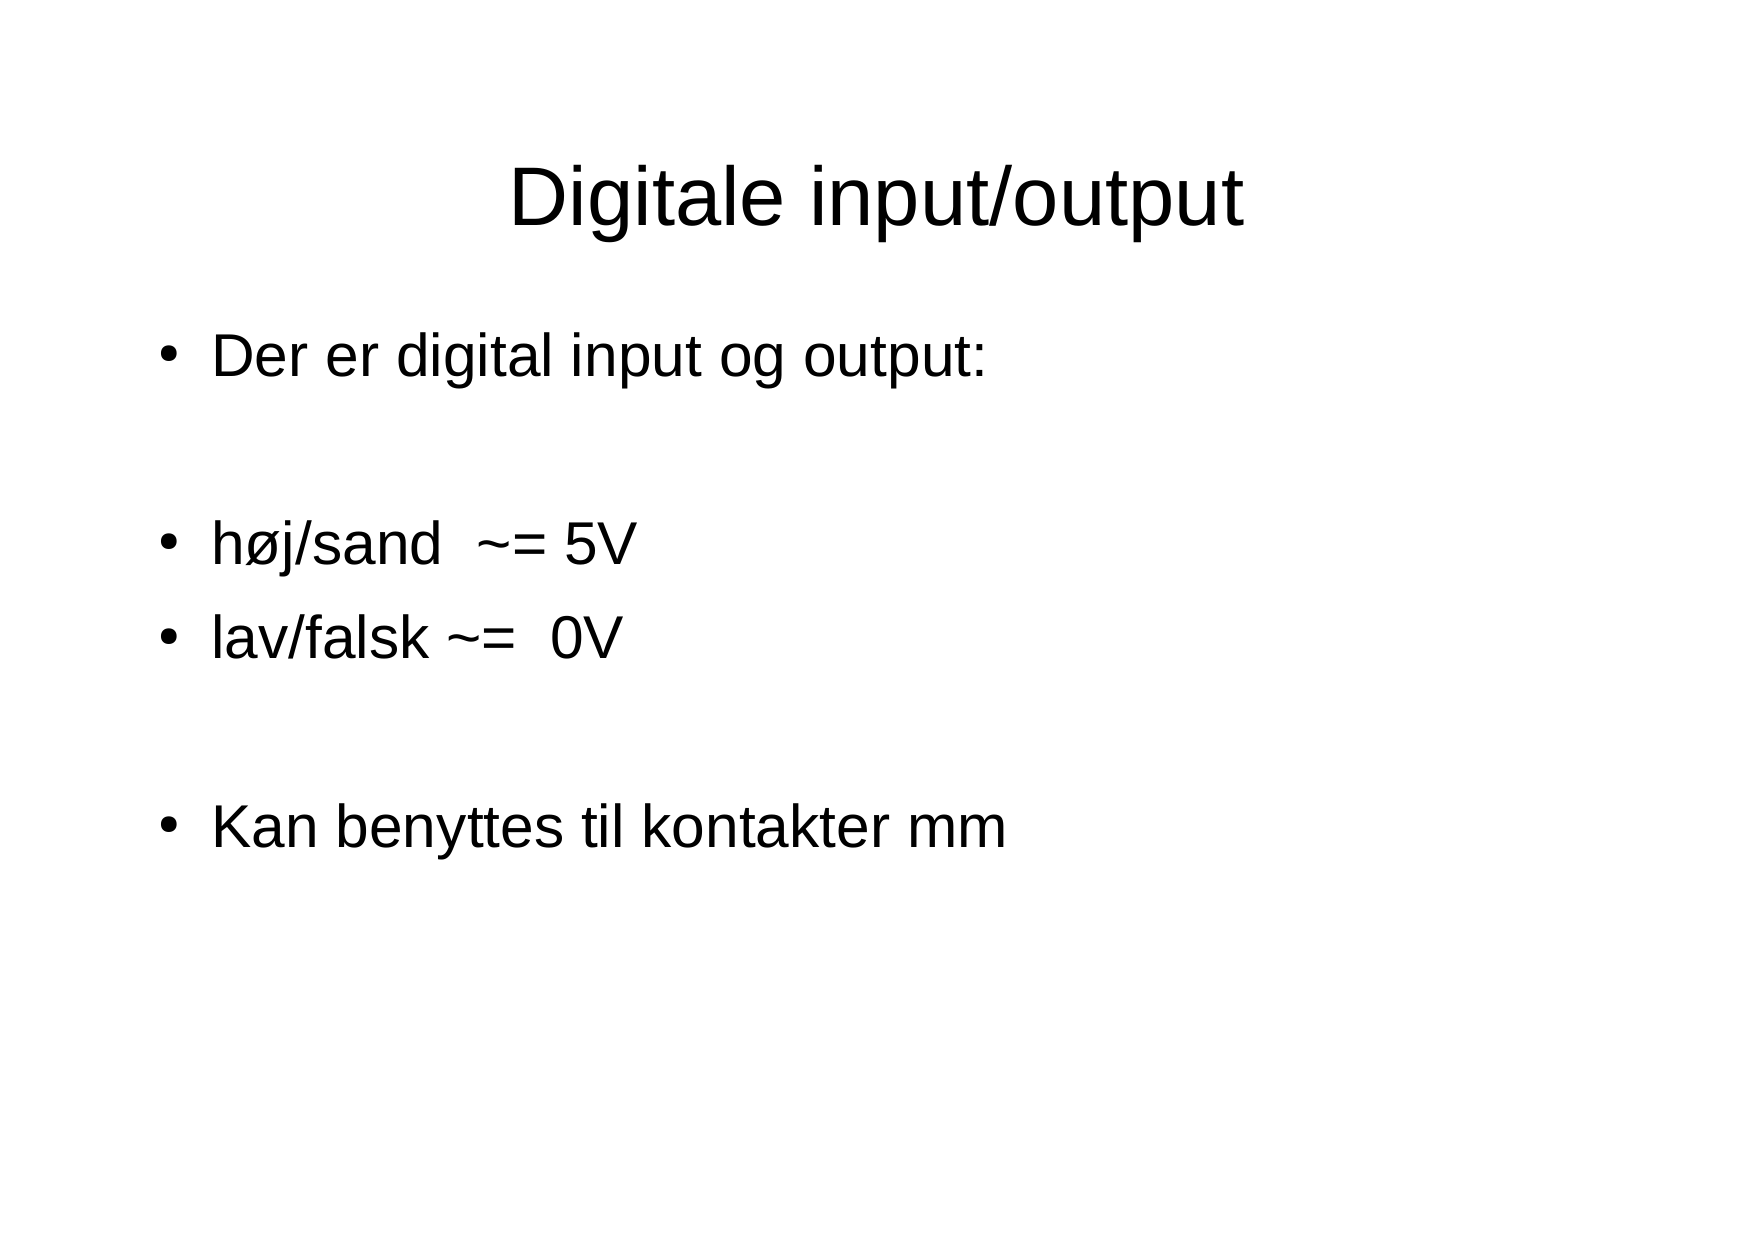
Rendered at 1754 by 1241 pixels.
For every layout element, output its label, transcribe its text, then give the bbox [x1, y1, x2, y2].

list Der er digital input og output: høj/sand ~= 5V lav/falsk ~= 0V Kan benyttes til kontakter mm [140, 321, 1614, 1119]
title Digitale input/output [140, 103, 1614, 291]
